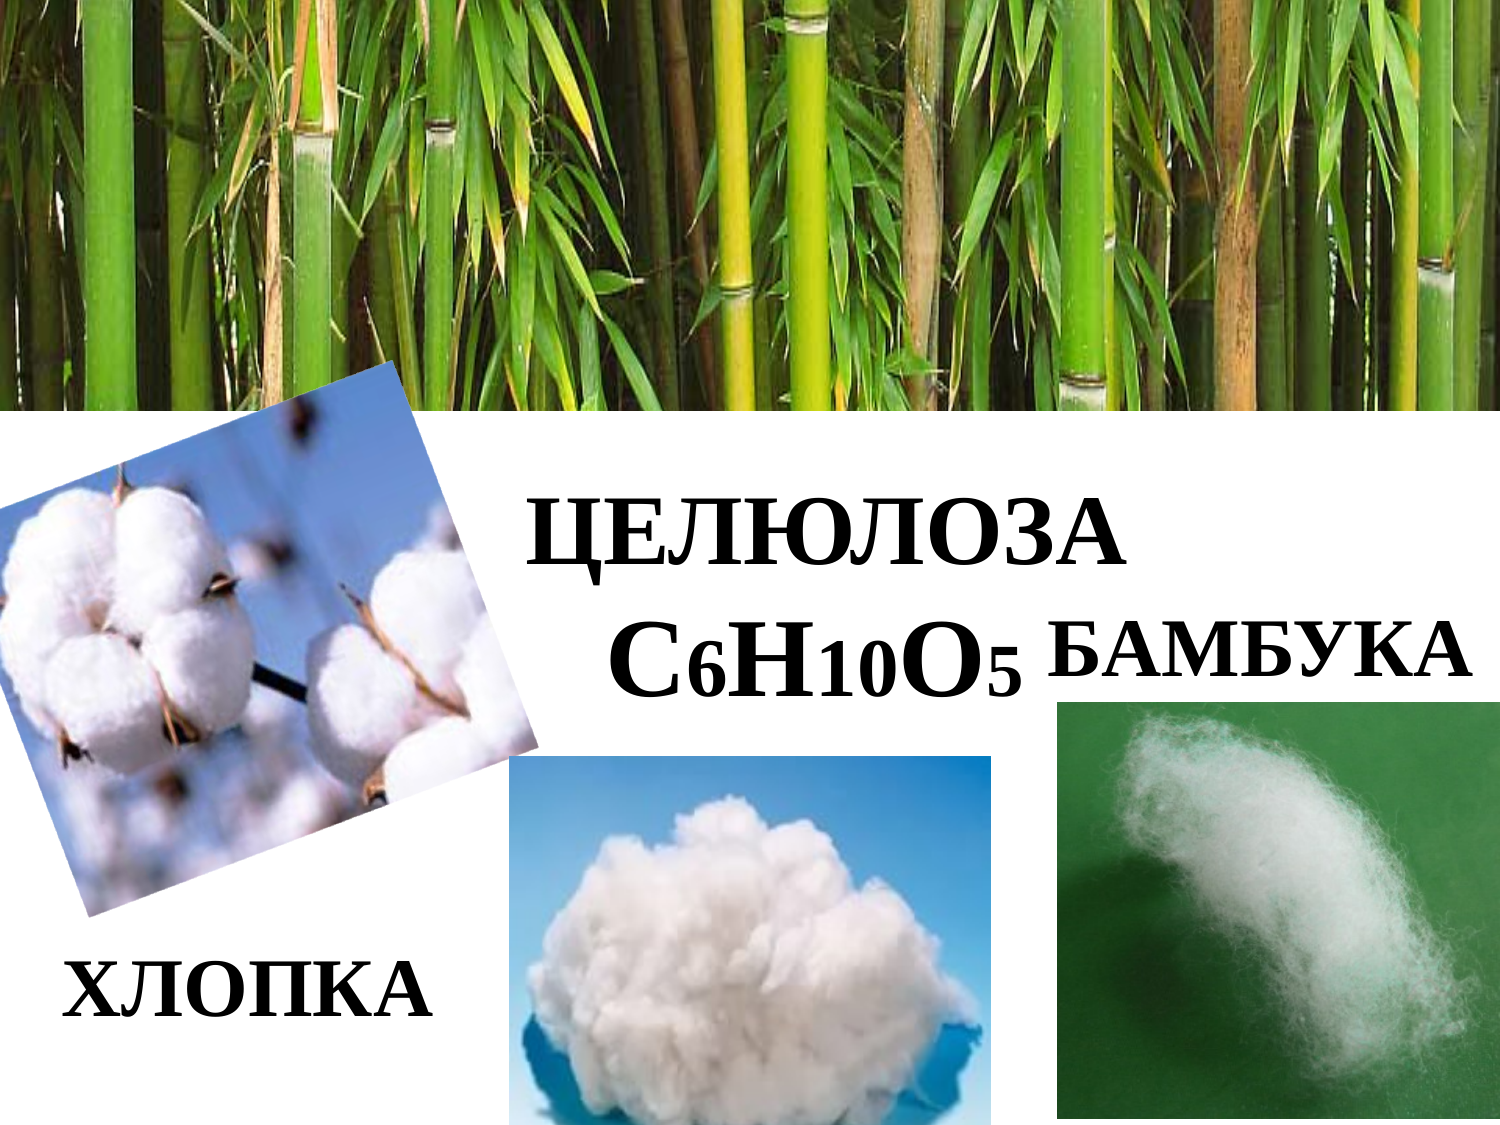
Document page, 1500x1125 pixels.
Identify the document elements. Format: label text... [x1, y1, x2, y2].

picture [1057, 702, 1500, 1119]
picture [509, 847, 991, 1125]
picture [0, 0, 1500, 918]
text_box БАМБУКА [1021, 586, 1500, 701]
text_box ЦЕЛЮЛОЗА C6H10O5 [457, 456, 1172, 847]
text_box ХЛОПКА [46, 925, 504, 1041]
